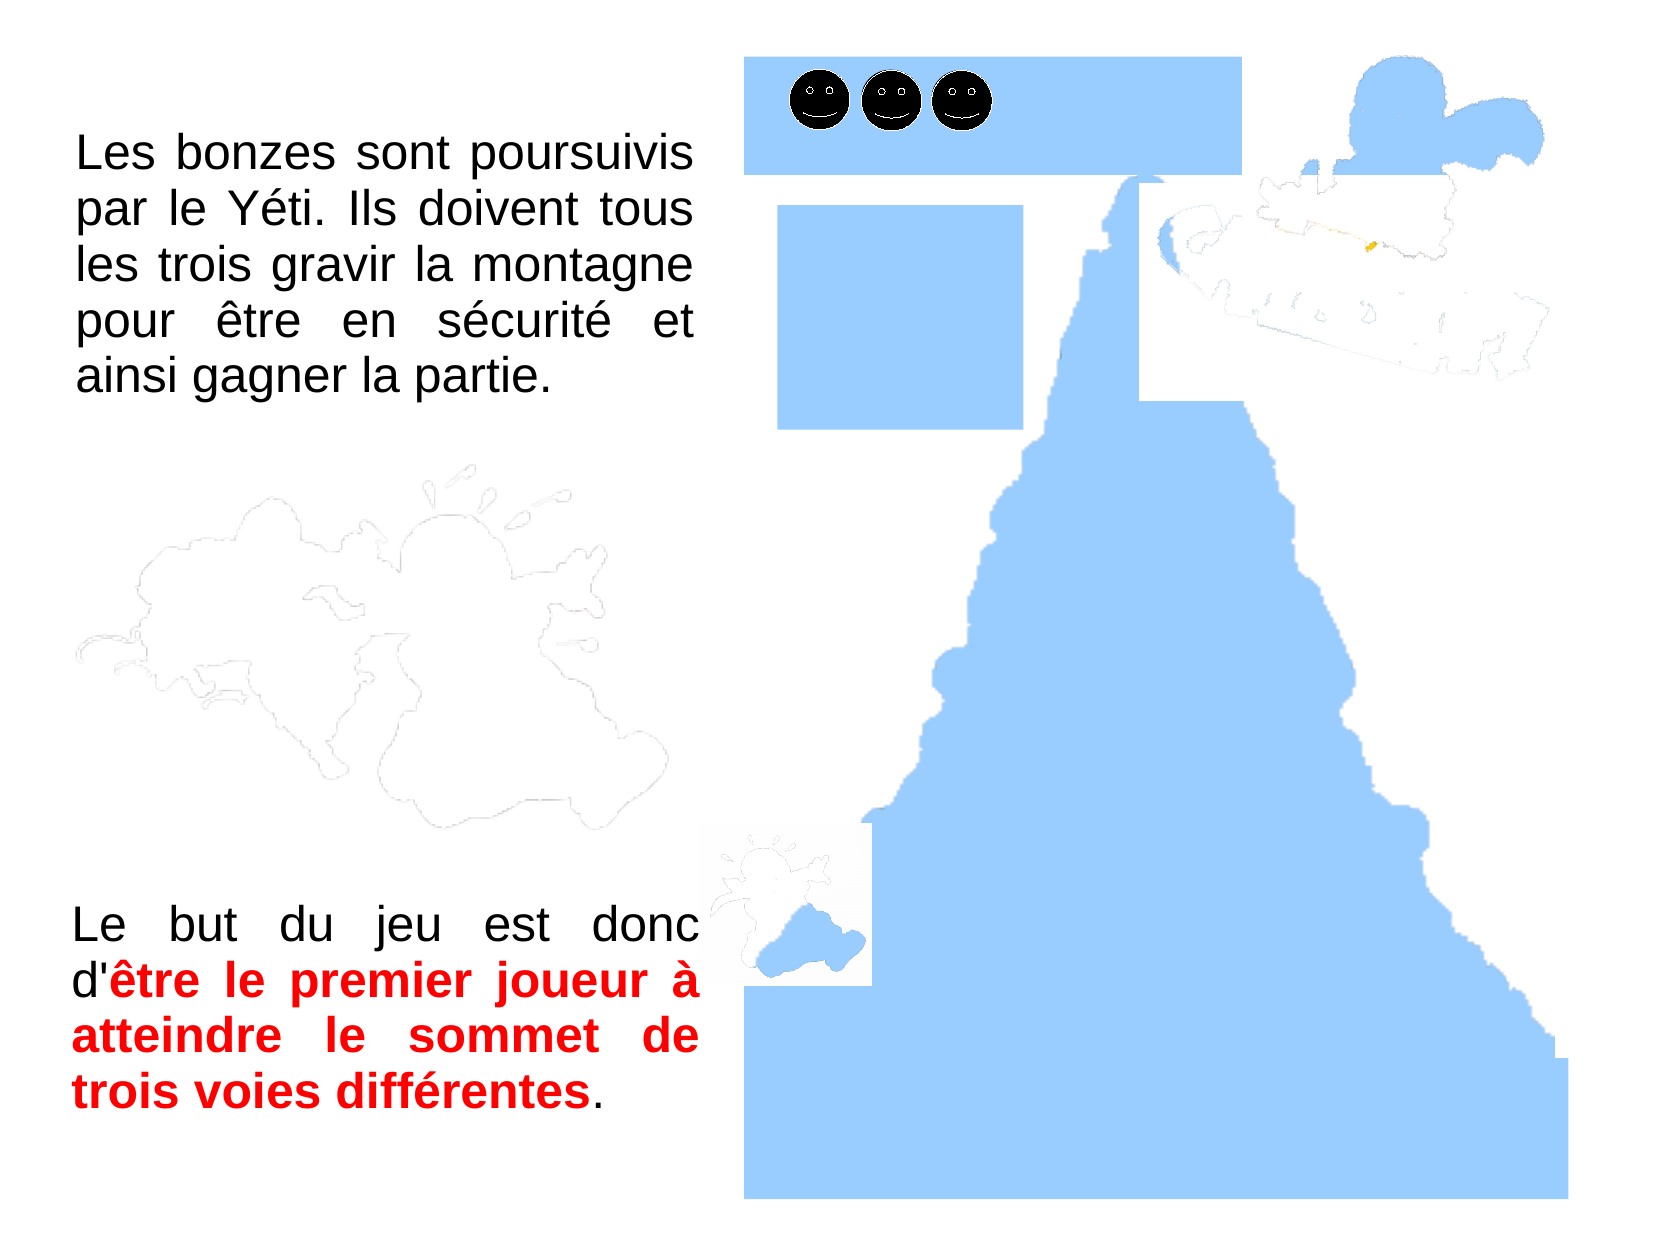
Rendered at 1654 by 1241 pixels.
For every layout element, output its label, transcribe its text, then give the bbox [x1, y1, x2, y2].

text_box Le but du jeu est donc d'être le premier joueur à atteindre le sommet de trois voies différentes. [56, 888, 715, 1131]
text_box [777, 205, 1024, 430]
text_box Les bonzes sont poursuivis par le Yéti. Ils doivent tous les trois gravir la montagne pour être en sécurité et ainsi gagner la partie. [60, 117, 710, 411]
text_box [744, 1188, 1569, 1200]
text_box [931, 70, 993, 131]
text_box [789, 69, 850, 130]
picture [699, 21, 1606, 1188]
text_box [861, 70, 922, 131]
picture [68, 442, 680, 846]
